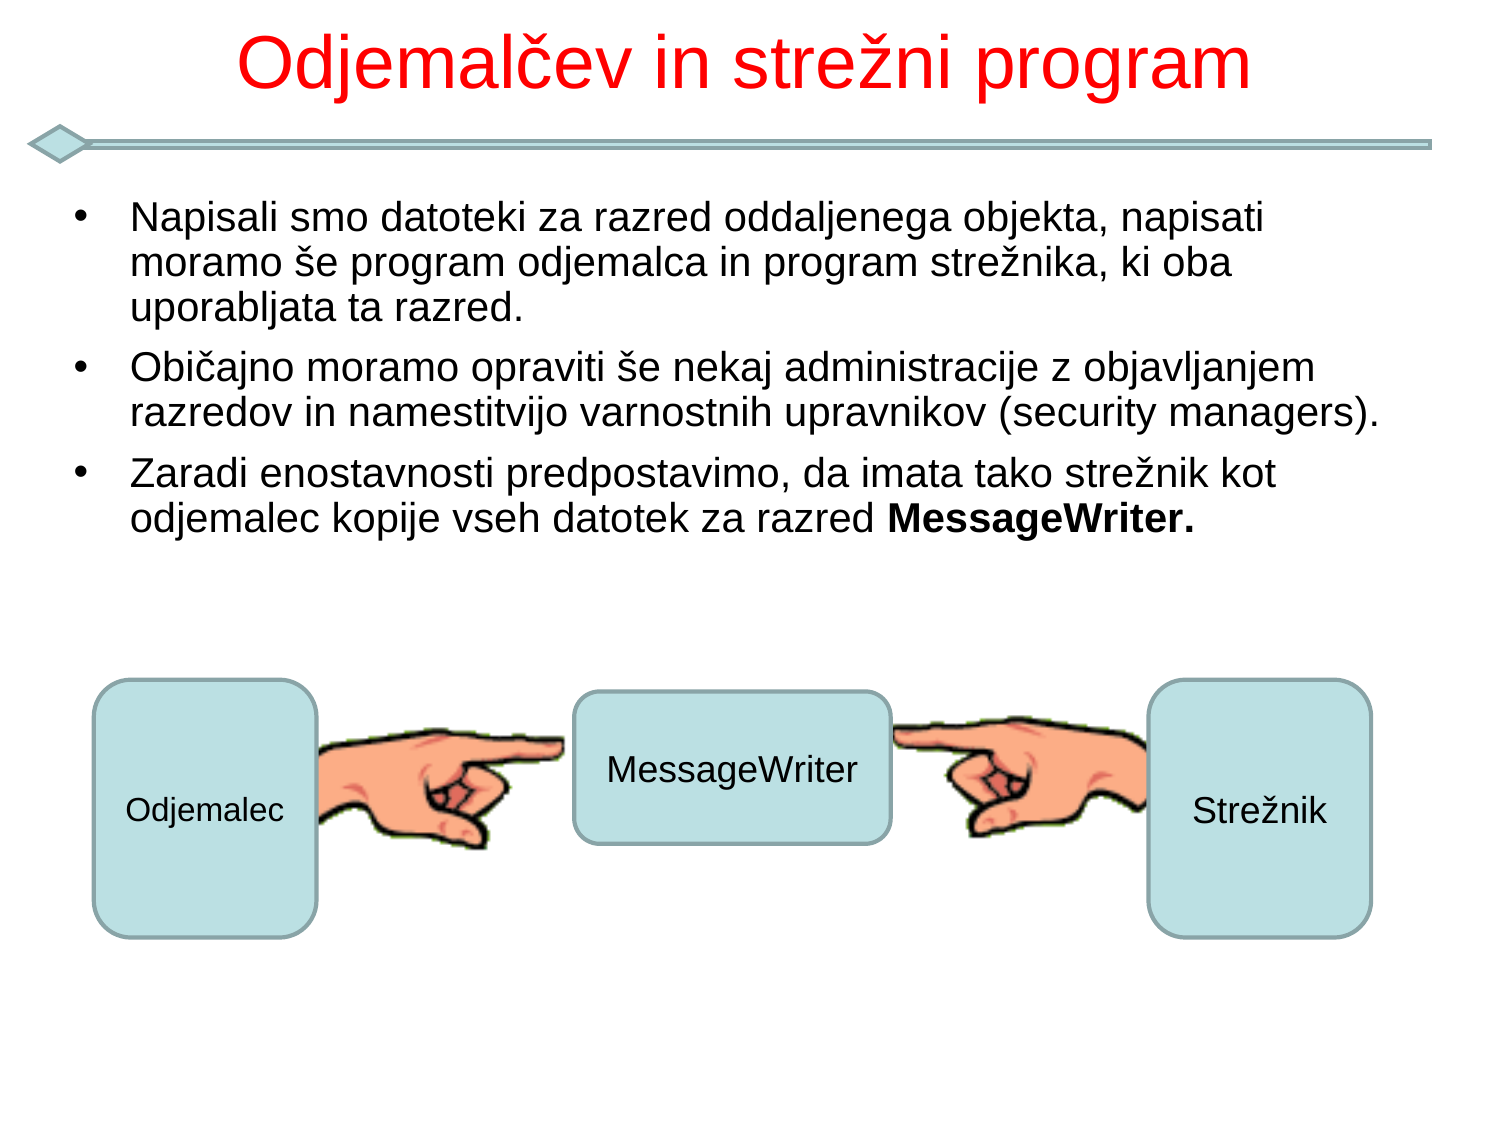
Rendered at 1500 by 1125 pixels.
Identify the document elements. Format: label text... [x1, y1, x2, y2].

text_box Strežnik [1148, 679, 1372, 938]
text_box Odjemalec [93, 679, 317, 938]
text_box MessageWriter [574, 691, 891, 844]
picture [890, 714, 1148, 844]
list Napisali smo datoteki za razred oddaljenega objekta, napisati moramo še program odjemalca in program strežnika, ki oba uporabljata ta razred. Običajno moramo opraviti še nekaj administracije z objavljanjem razredov in namestitvijo varnostnih upravnikov (security managers). Zaradi enostavnosti predpostavimo, da imata tako strežnik kot odjemalec kopije vseh datotek za razred MessageWriter. [58, 187, 1397, 1026]
title Odjemalčev in strežni program [70, 0, 1421, 118]
picture [317, 726, 568, 856]
